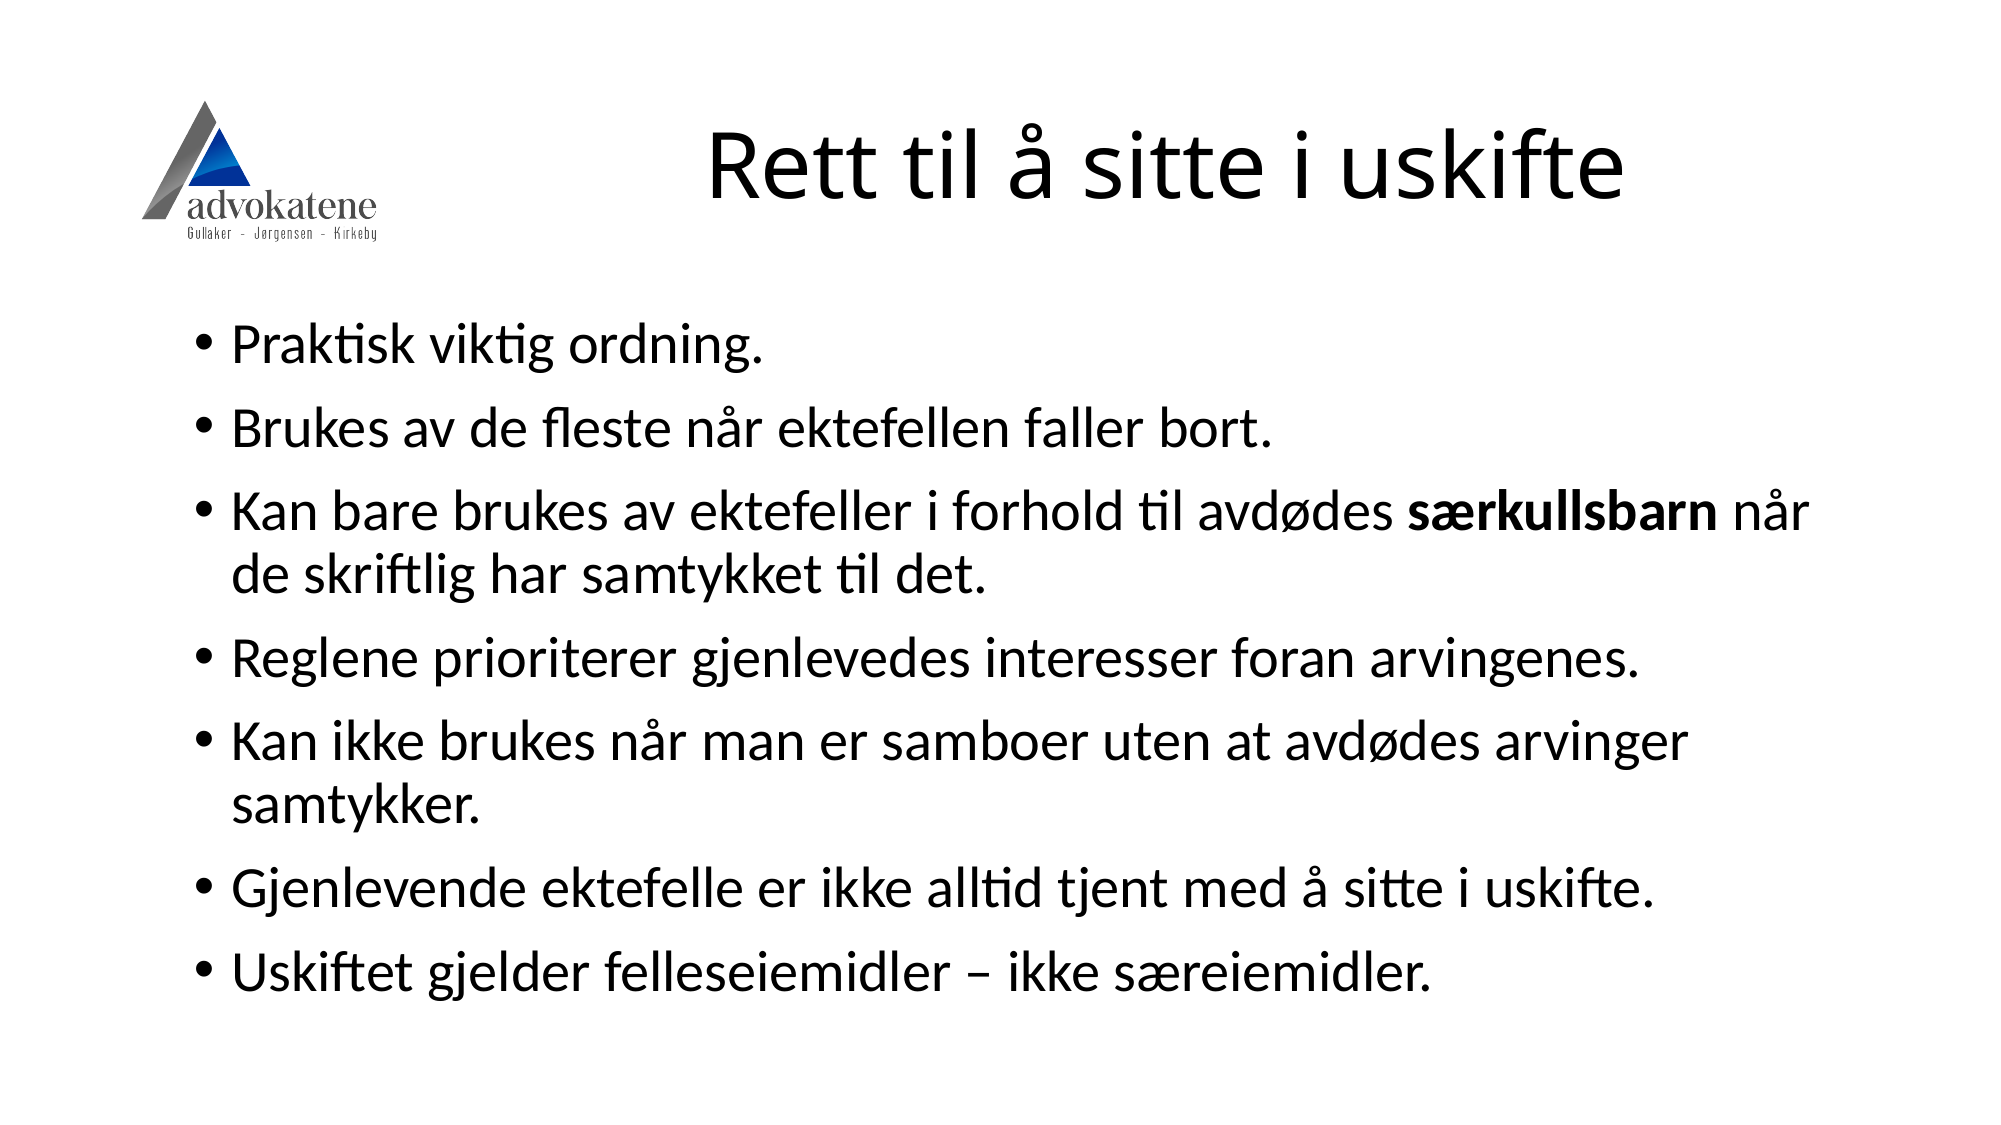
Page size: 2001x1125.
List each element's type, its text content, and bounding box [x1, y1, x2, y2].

title Rett til å sitte i uskifte [380, 59, 1863, 278]
list Praktisk viktig ordning. Brukes av de fleste når ektefellen faller bort. Kan bare brukes av ektefeller i forhold til avdødes særkullsbarn når de skriftlig har samtykket til det. Reglene prioriterer gjenlevedes interesser foran arvingenes. Kan ikke brukes når man er samboer uten at avdødes arvinger samtykker. Gjenlevende ektefelle er ikke alltid tjent med å sitte i uskifte. Uskiftet gjelder felleseiemidler – ikke særeiemidler. [178, 305, 1863, 1020]
picture [137, 88, 380, 249]
